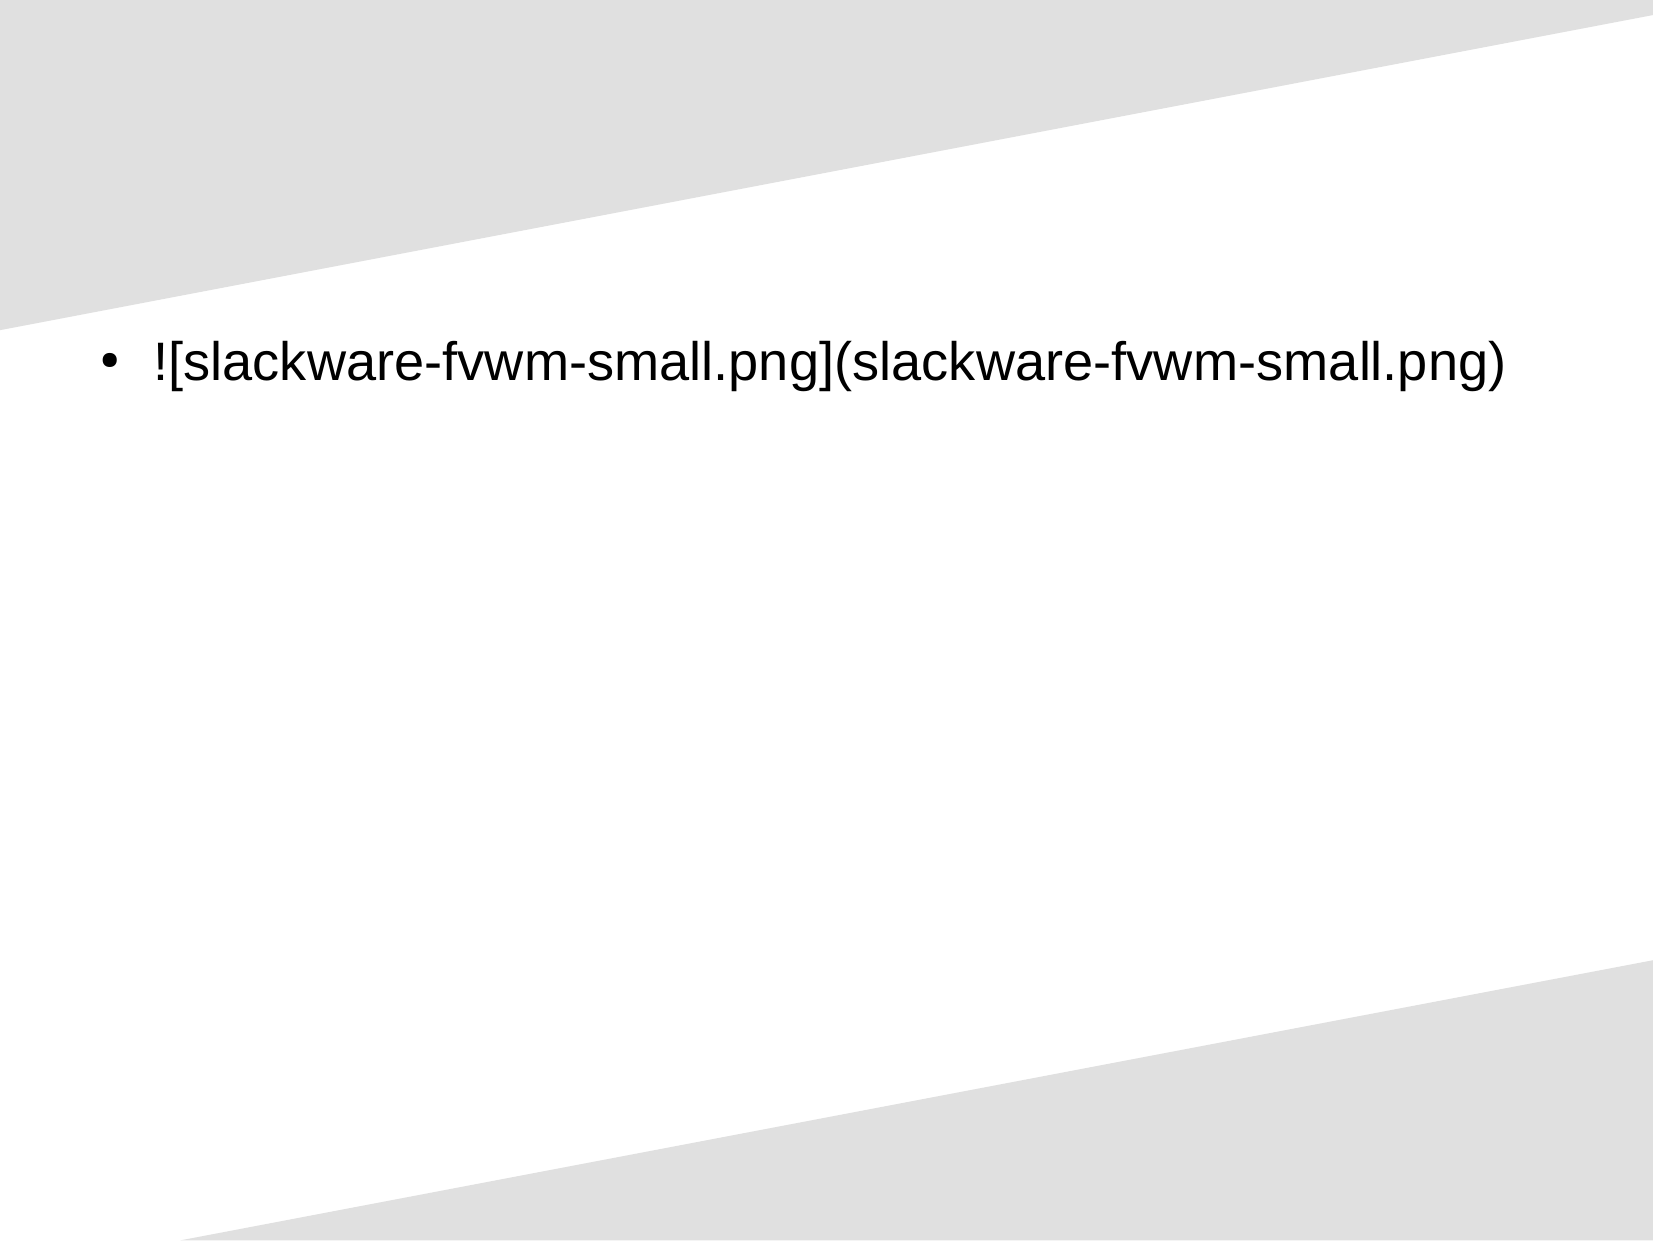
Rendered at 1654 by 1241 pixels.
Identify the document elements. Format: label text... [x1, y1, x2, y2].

list ![slackware-fvwm-small.png](slackware-fvwm-small.png) [82, 331, 1538, 1052]
